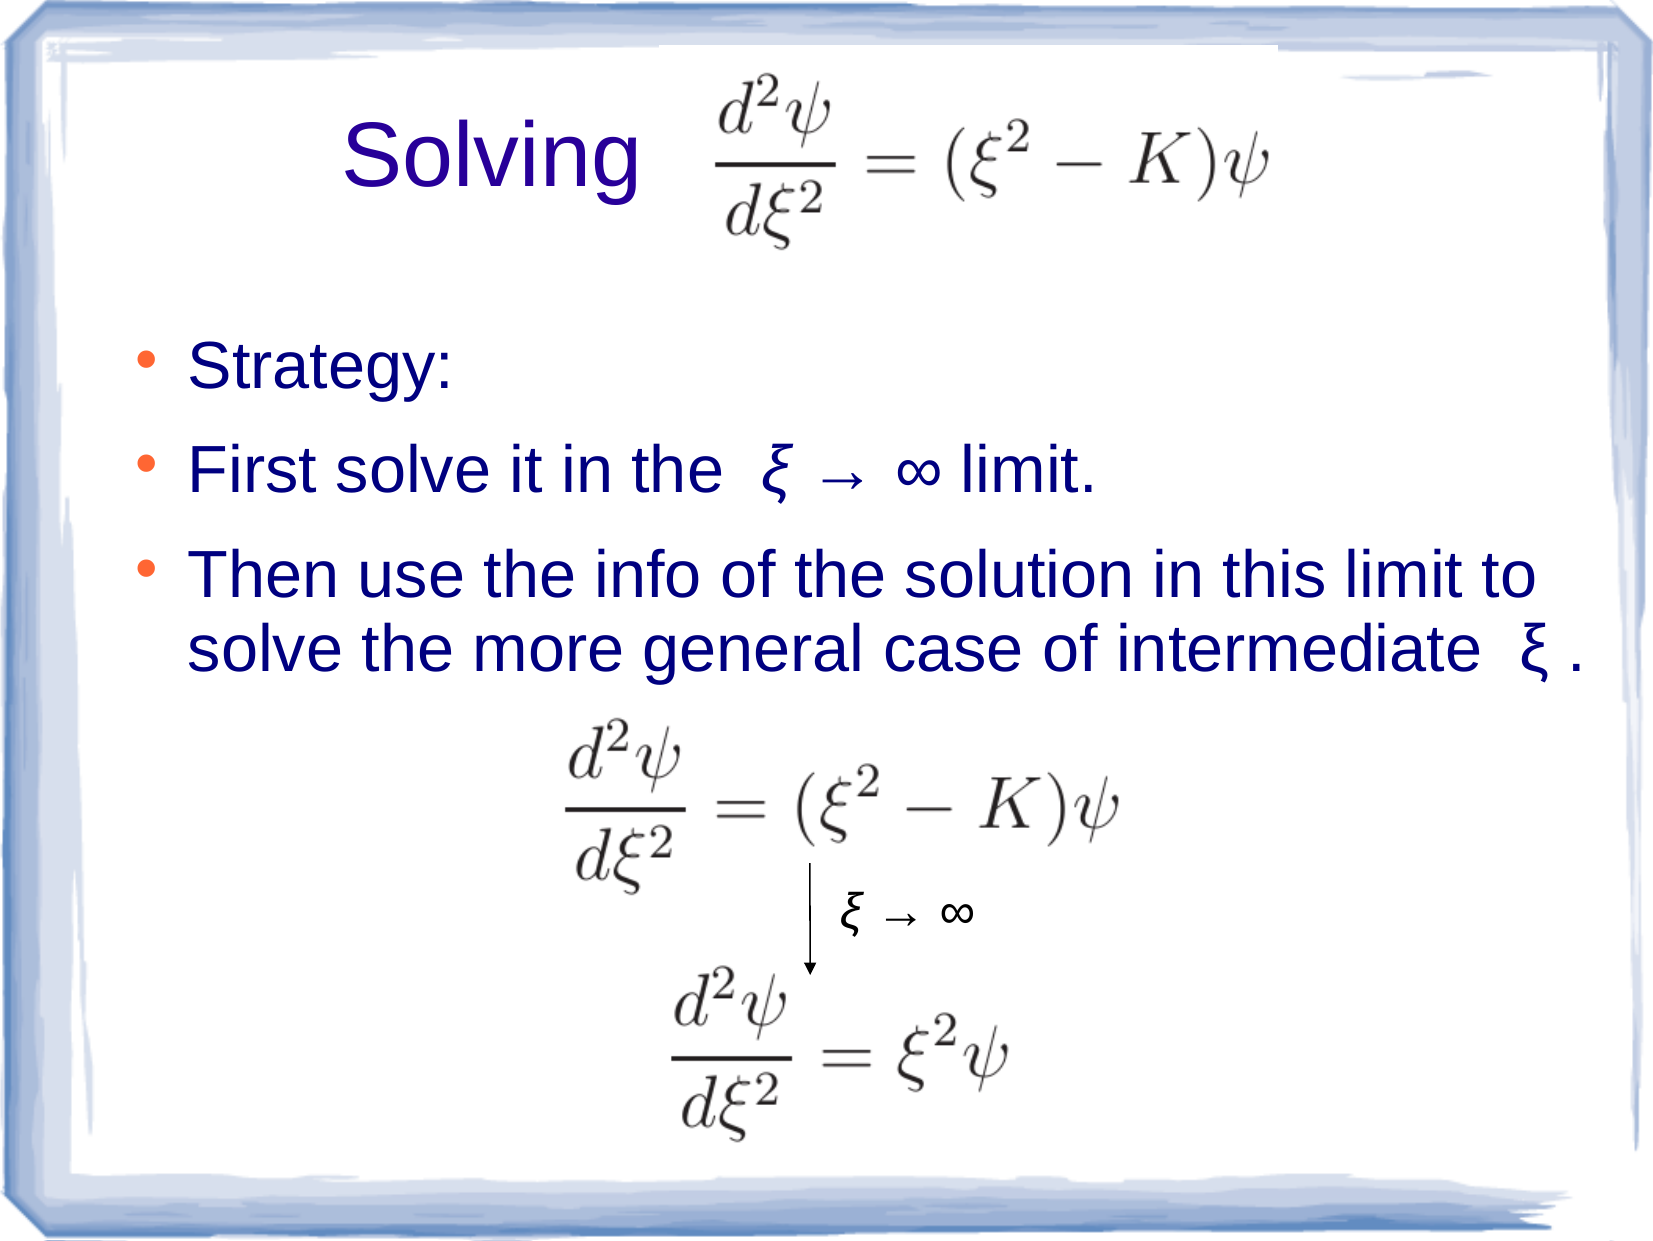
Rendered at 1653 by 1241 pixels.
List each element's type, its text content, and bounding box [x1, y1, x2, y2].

title Solving [124, 49, 885, 257]
list Strategy: First solve it in the ξ → ∞ limit. Then use the info of the solution in this limit to solve the more general case of intermediate ξ . [117, 324, 1605, 1144]
picture [0, 0, 1653, 1241]
text_box ξ → ∞ [824, 876, 1246, 948]
